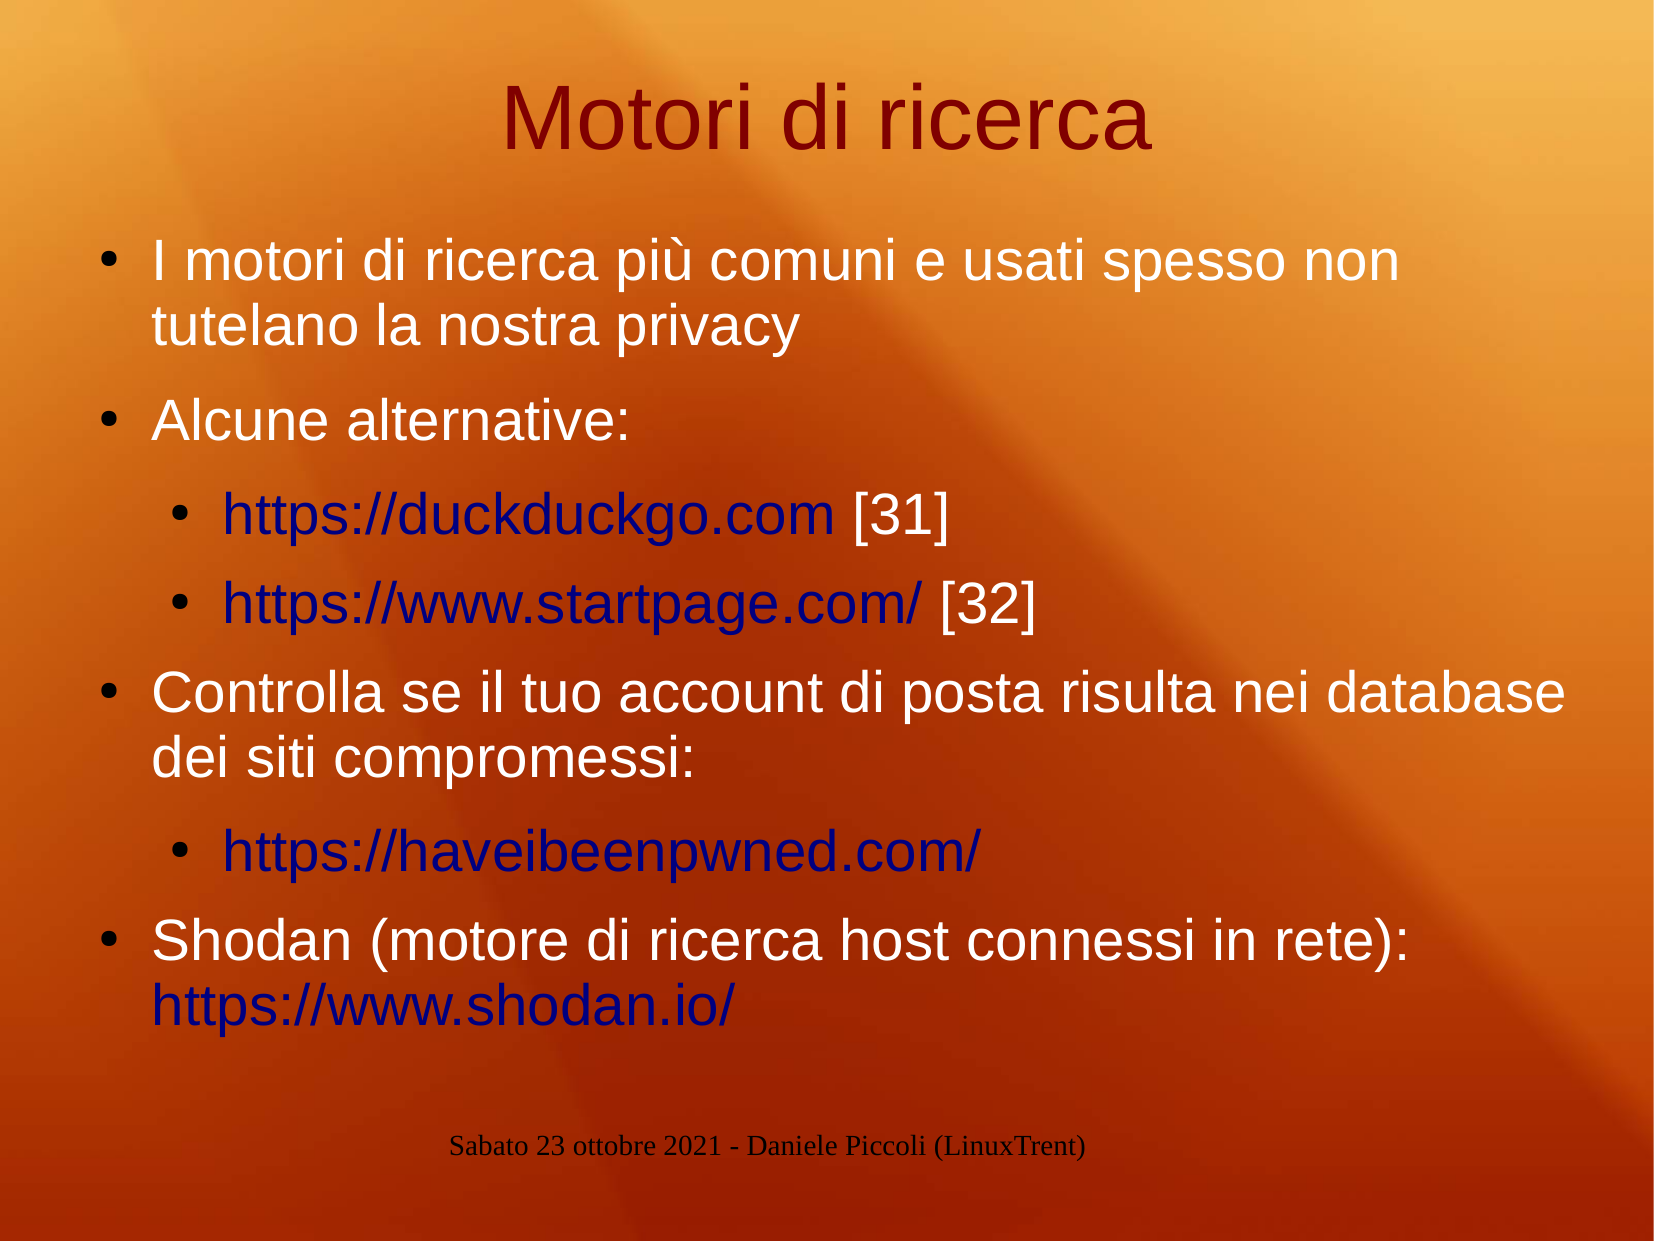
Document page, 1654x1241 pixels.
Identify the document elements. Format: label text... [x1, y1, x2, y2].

title Motori di ricerca [82, 49, 1571, 187]
list I motori di ricerca più comuni e usati spesso non tutelano la nostra privacy Alcune alternative: https://duckduckgo.com [31] https://www.startpage.com/ [32] Controlla se il tuo account di posta risulta nei database dei siti compromessi: https://haveibeenpwned.com/ Shodan (motore di ricerca host connessi in rete): https://www.shodan.io/ [80, 228, 1570, 1038]
picture [0, 0, 1654, 1241]
